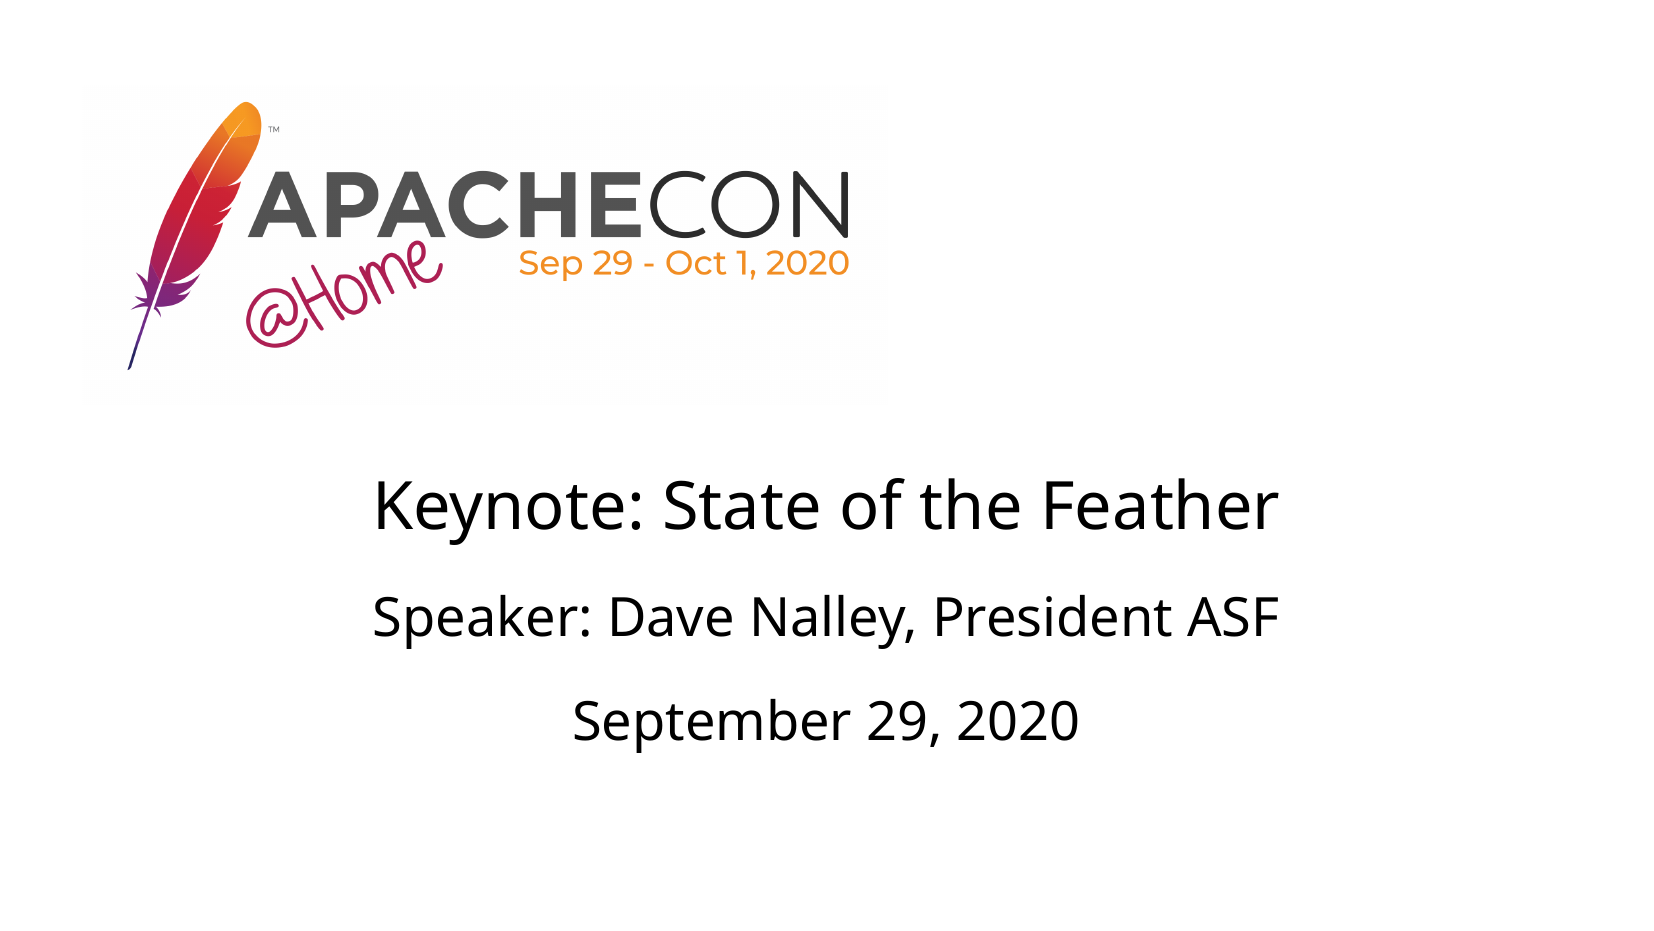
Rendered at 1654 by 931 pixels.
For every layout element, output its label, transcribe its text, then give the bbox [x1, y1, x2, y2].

list Keynote: State of the Feather Speaker: Dave Nalley, President ASF September 29, 2020 [82, 217, 1571, 758]
picture [82, 85, 888, 406]
